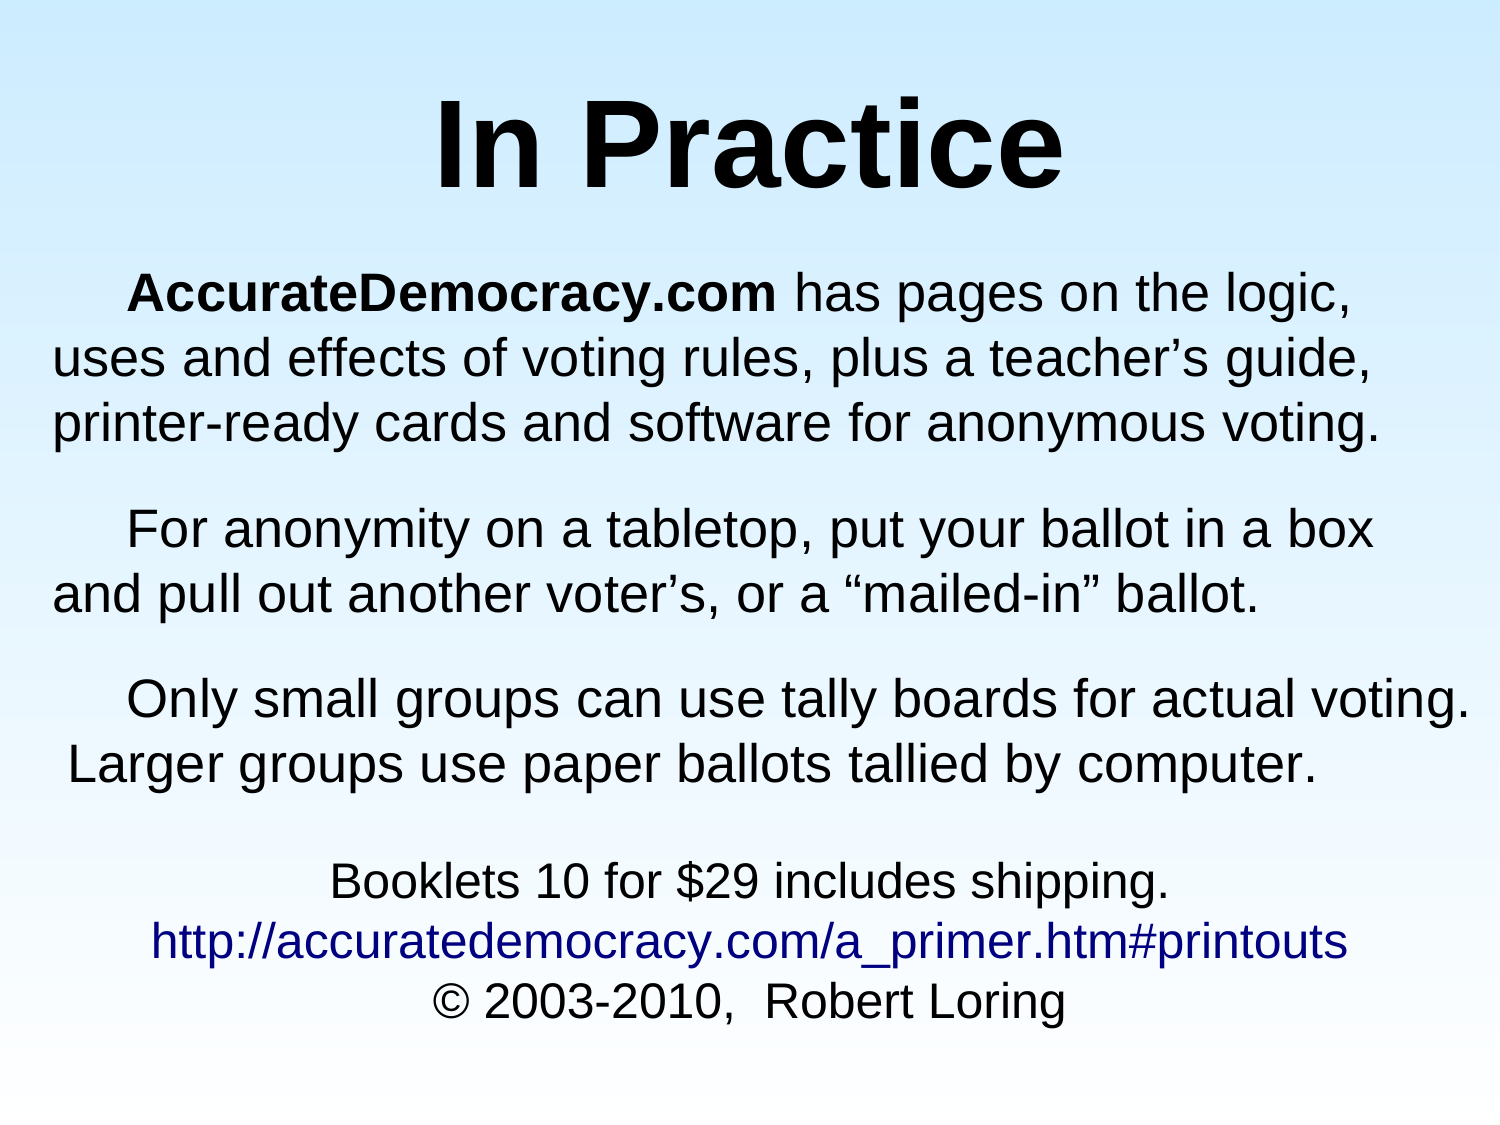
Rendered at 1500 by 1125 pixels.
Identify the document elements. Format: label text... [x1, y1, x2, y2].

text_box AccurateDemocracy.com has pages on the logic, uses and effects of voting rules, plus a teacher’s guide, printer-ready cards and software for anonymous voting. For anonymity on a tabletop, put your ballot in a box and pull out another voter’s, or a “mailed-in” ballot. Only small groups can use tally boards for actual voting. Larger groups use paper ballots tallied by computer. [0, 249, 1500, 802]
title In Practice [0, 49, 1500, 238]
text_box Booklets 10 for $29 includes shipping. http://accuratedemocracy.com/a_primer.htm#printouts © 2003-2010, Robert Loring [0, 840, 1500, 1037]
